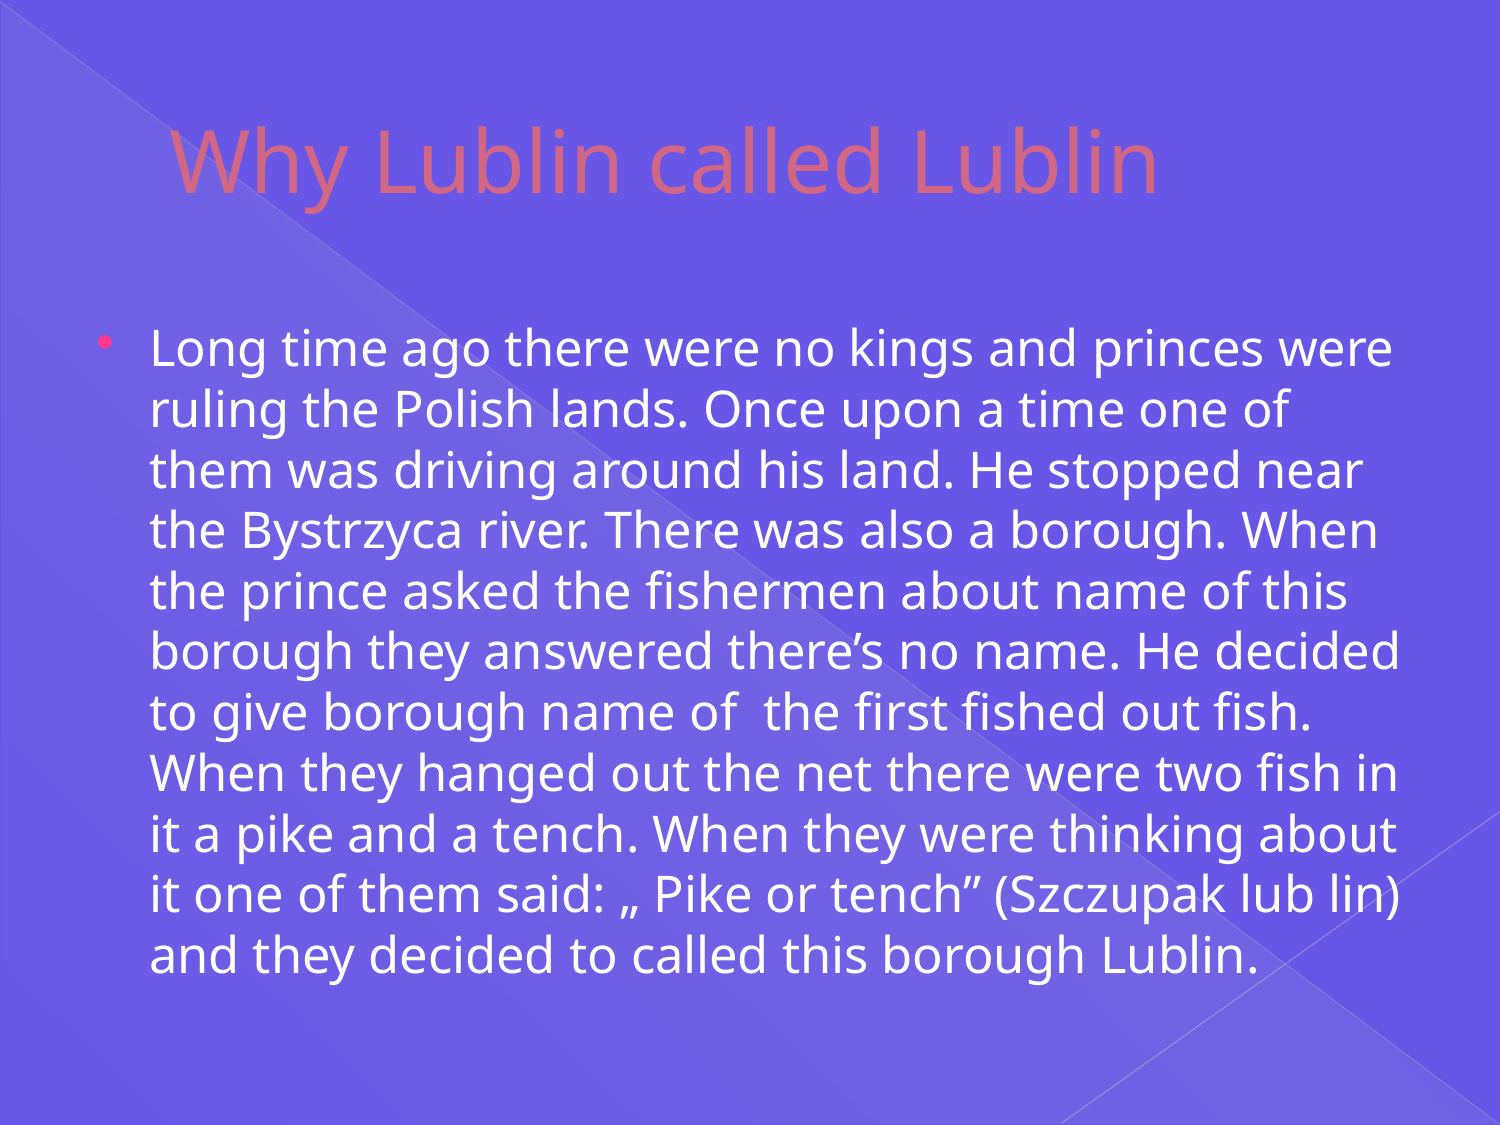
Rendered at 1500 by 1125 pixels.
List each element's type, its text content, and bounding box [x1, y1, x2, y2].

title Why Lublin called Lublin [75, 43, 1425, 274]
list Long time ago there were no kings and princes were ruling the Polish lands. Once upon a time one of them was driving around his land. He stopped near the Bystrzyca river. There was also a borough. When the prince asked the fishermen about name of this borough they answered there’s no name. He decided to give borough name of the first fished out fish. When they hanged out the net there were two fish in it a pike and a tench. When they were thinking about it one of them said: „ Pike or tench” (Szczupak lub lin) and they decided to called this borough Lublin. [75, 308, 1425, 1059]
